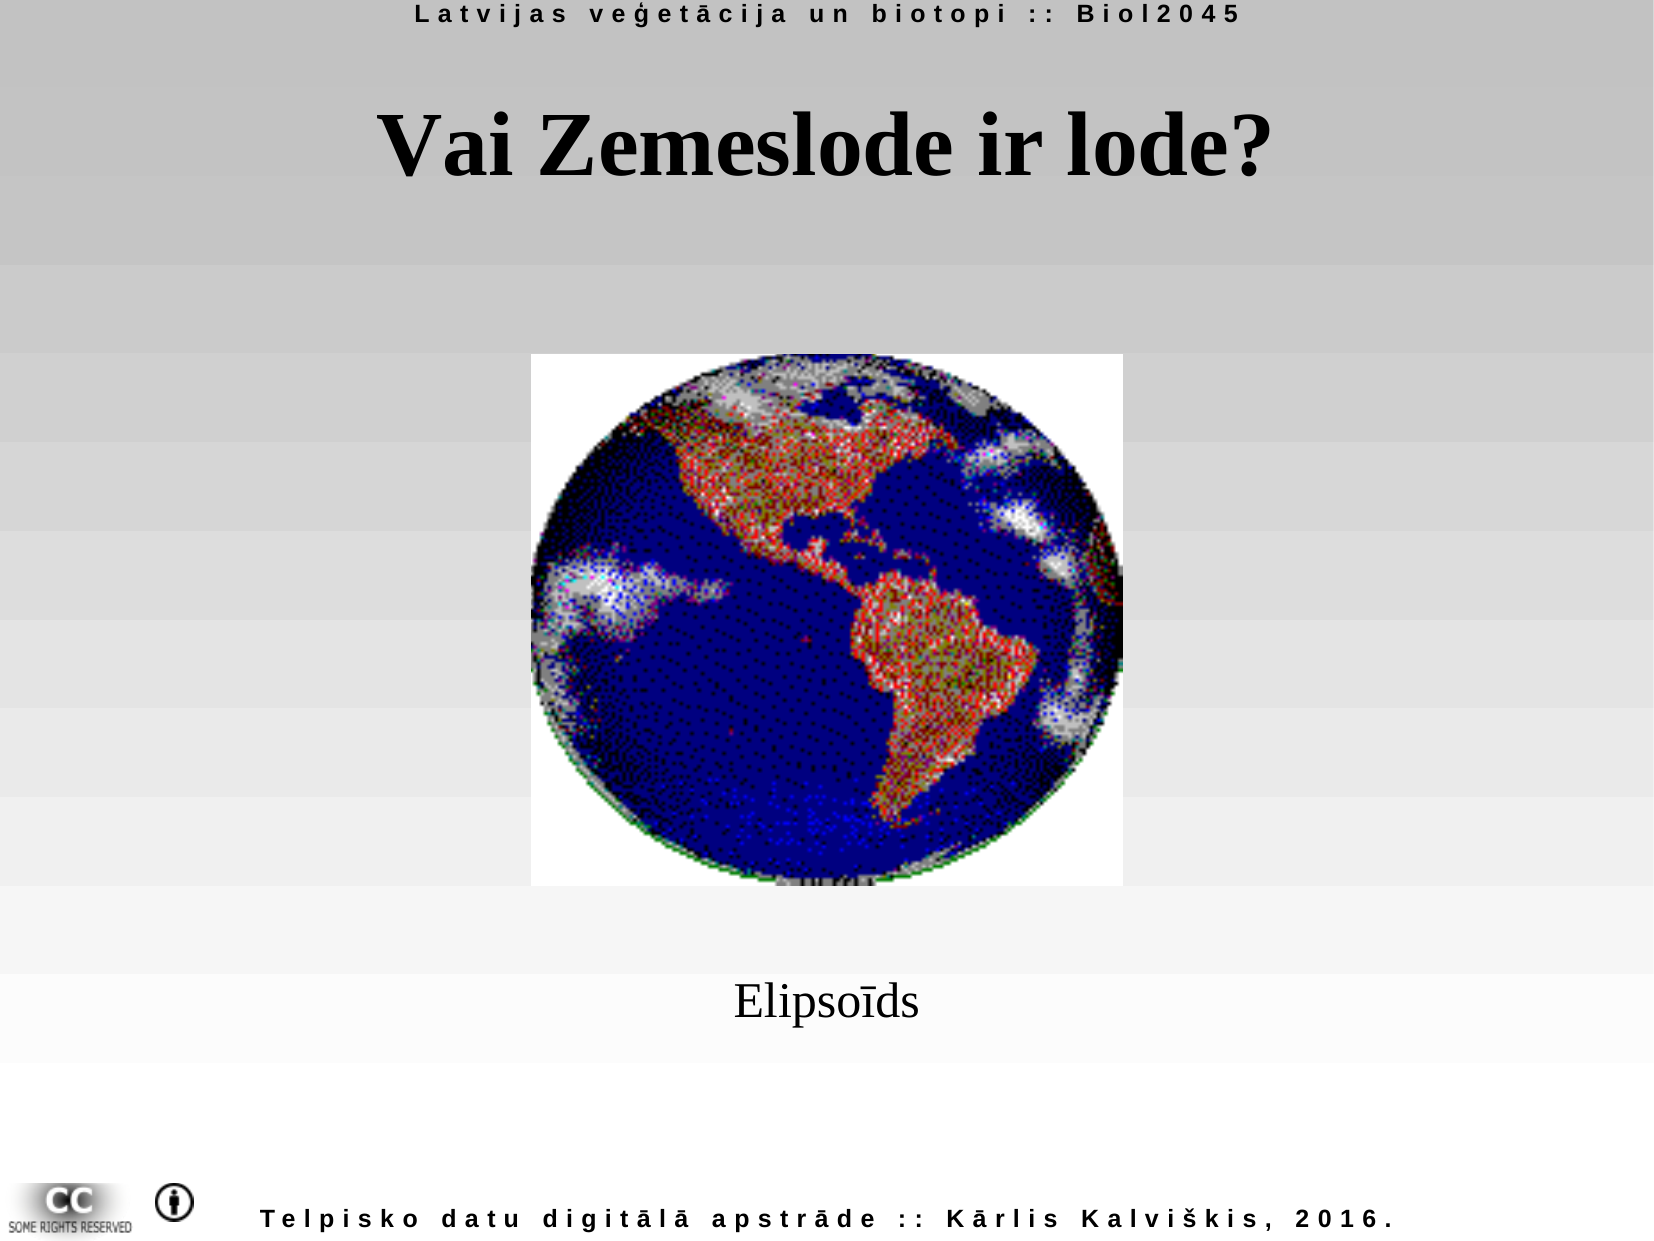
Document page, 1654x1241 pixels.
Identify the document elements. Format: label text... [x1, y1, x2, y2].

title Vai Zemeslode ir lode? [0, 1, 1654, 287]
text_box Elipsoīds [733, 972, 921, 1086]
picture [0, 287, 1654, 1241]
